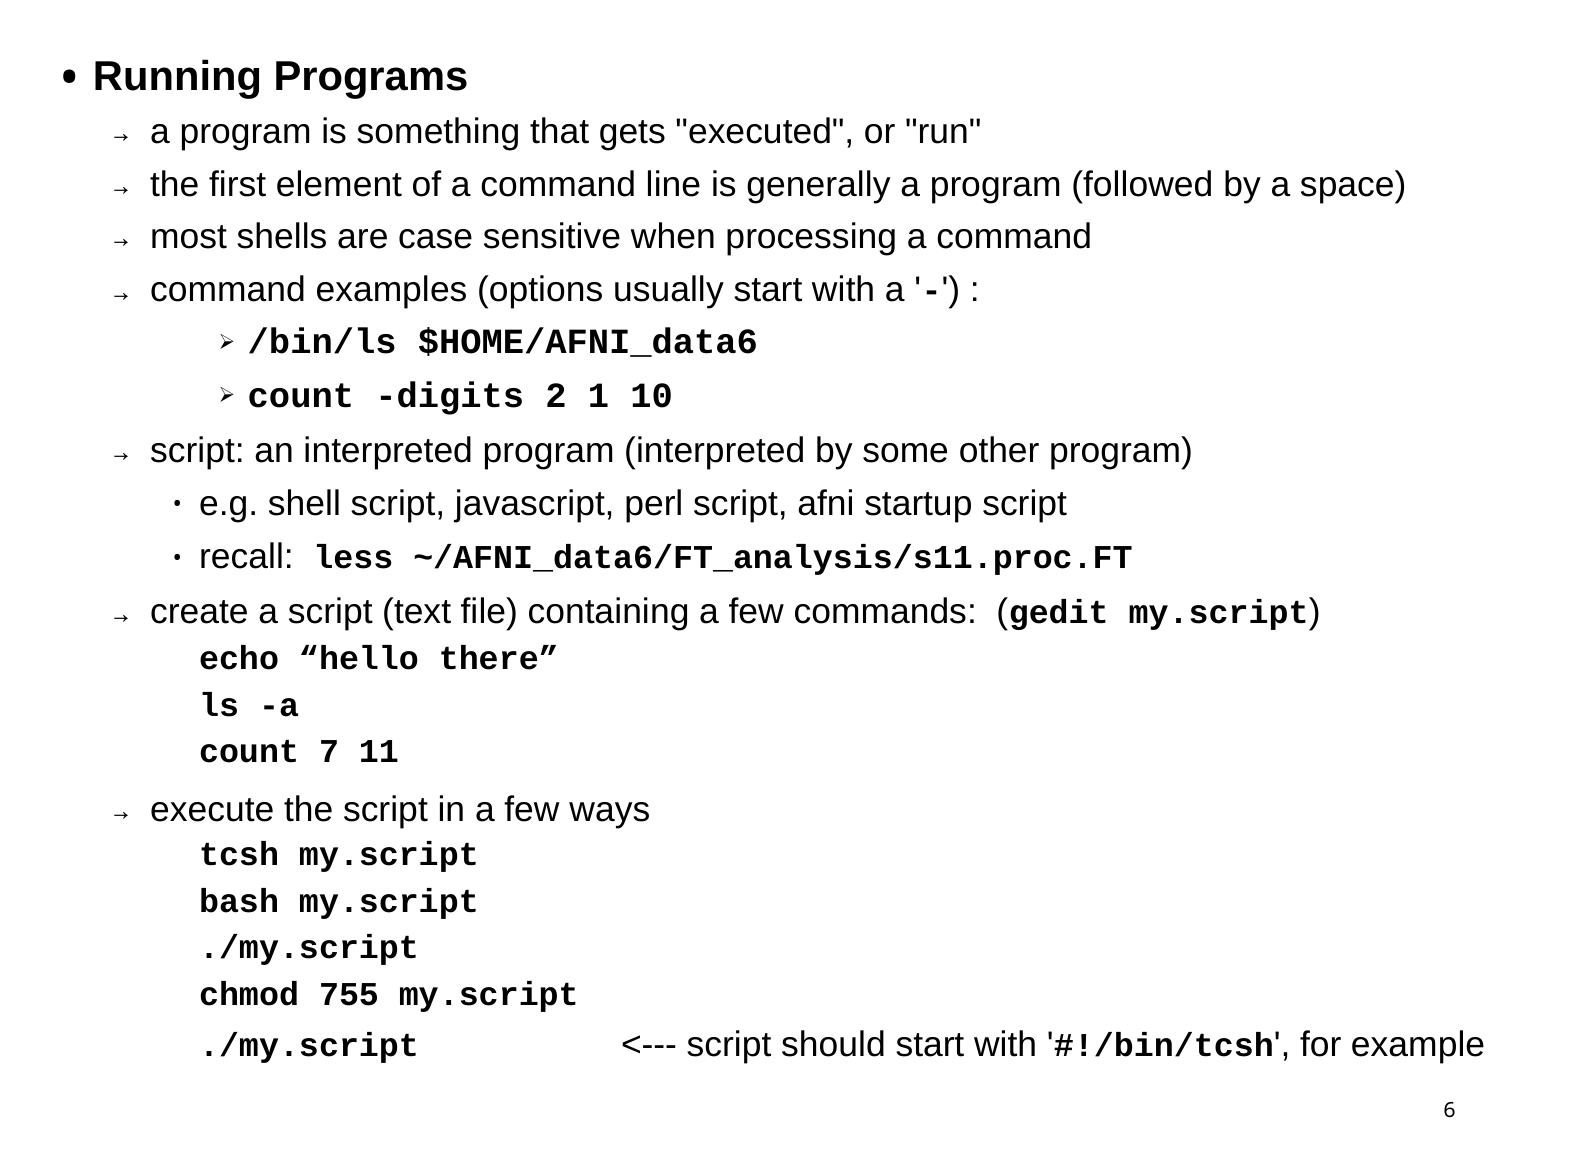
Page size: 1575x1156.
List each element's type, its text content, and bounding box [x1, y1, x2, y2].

list Running Programs a program is something that gets "executed", or "run" the first element of a command line is generally a program (followed by a space) most shells are case sensitive when processing a command command examples (options usually start with a '-') : /bin/ls $HOME/AFNI_data6 count -digits 2 1 10 script: an interpreted program (interpreted by some other program) e.g. shell script, javascript, perl script, afni startup script recall: less ~/AFNI_data6/FT_analysis/s11.proc.FT create a script (text file) containing a few commands: (gedit my.script) echo “hello there” ls -a count 7 11 execute the script in a few ways tcsh my.script bash my.script ./my.script chmod 755 my.script ./my.script <--- script should start with '#!/bin/tcsh', for example [37, 40, 1538, 1103]
